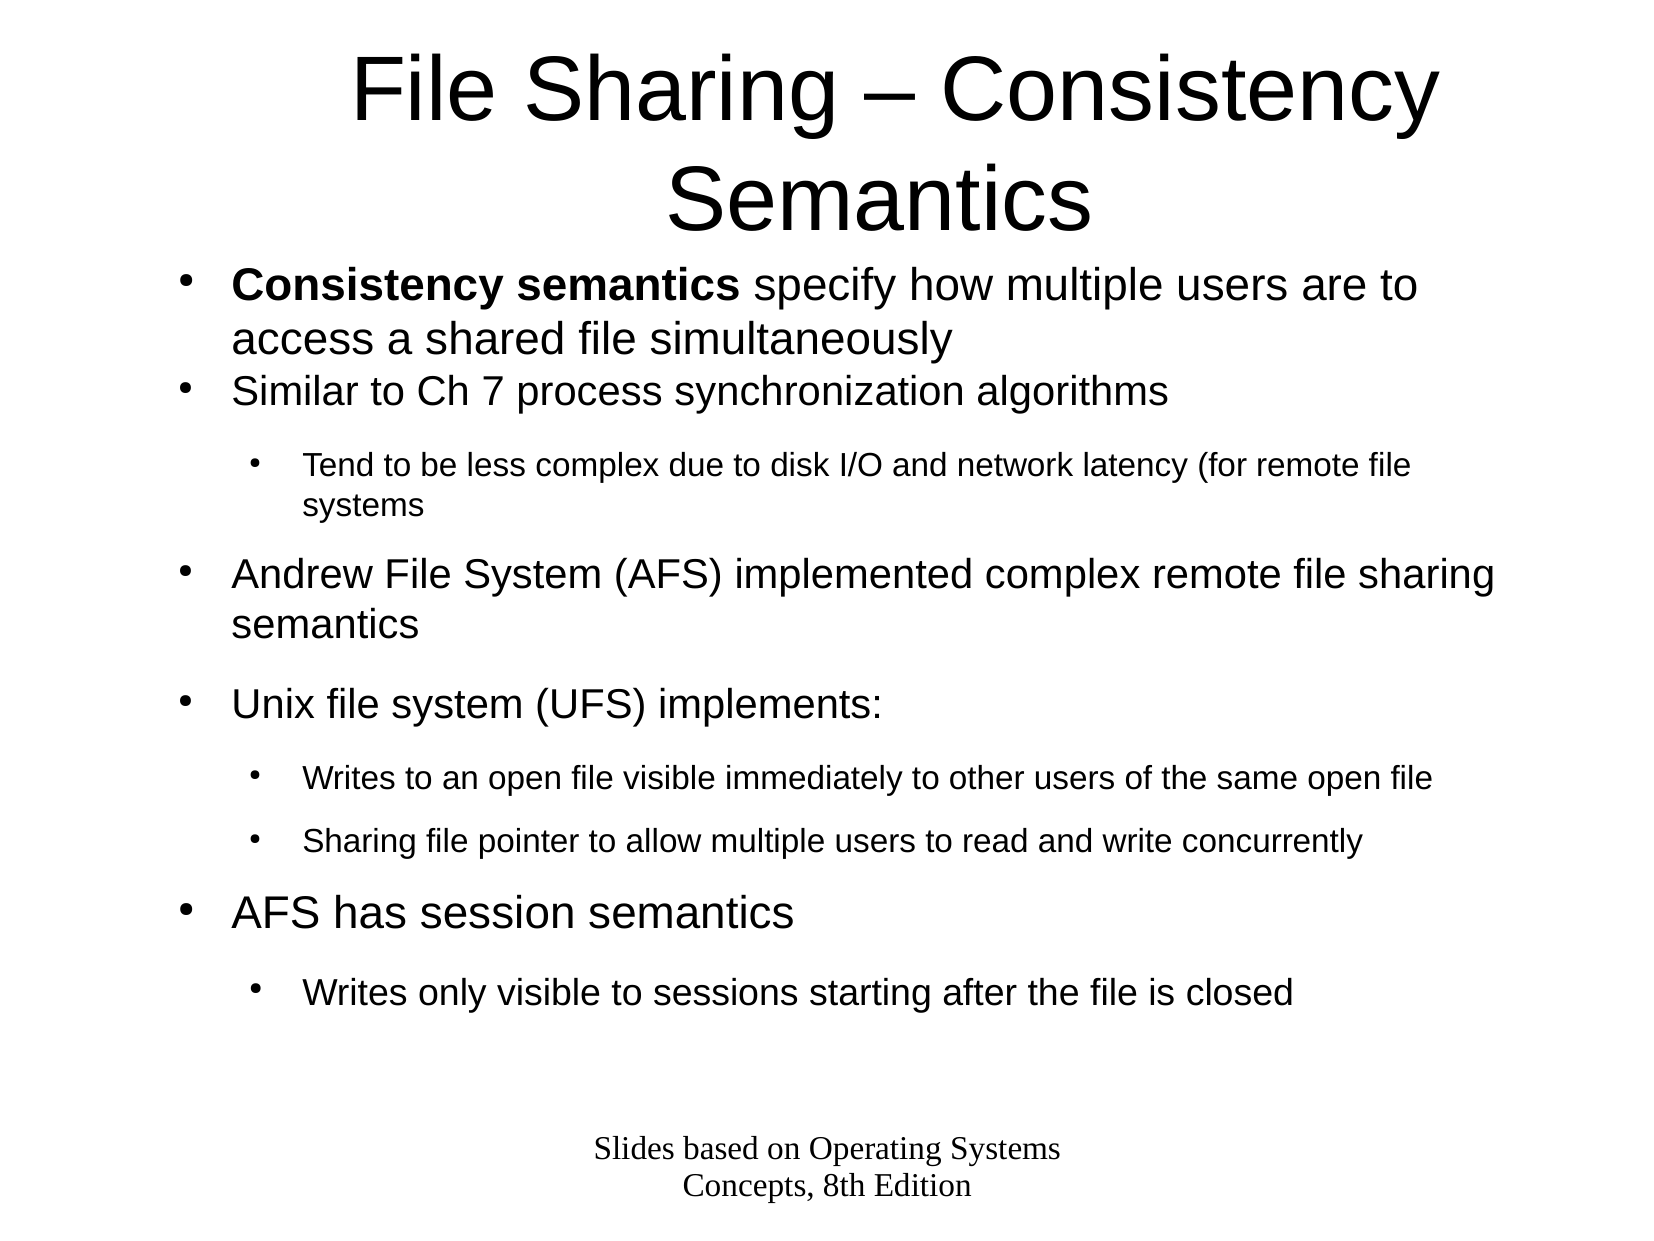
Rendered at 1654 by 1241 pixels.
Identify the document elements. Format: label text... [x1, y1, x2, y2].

title File Sharing – Consistency Semantics [111, 0, 1649, 257]
list Consistency semantics specify how multiple users are to access a shared file simultaneously Similar to Ch 7 process synchronization algorithms Tend to be less complex due to disk I/O and network latency (for remote file systems Andrew File System (AFS) implemented complex remote file sharing semantics Unix file system (UFS) implements: Writes to an open file visible immediately to other users of the same open file Sharing file pointer to allow multiple users to read and write concurrently AFS has session semantics Writes only visible to sessions starting after the file is closed [145, 246, 1545, 1238]
